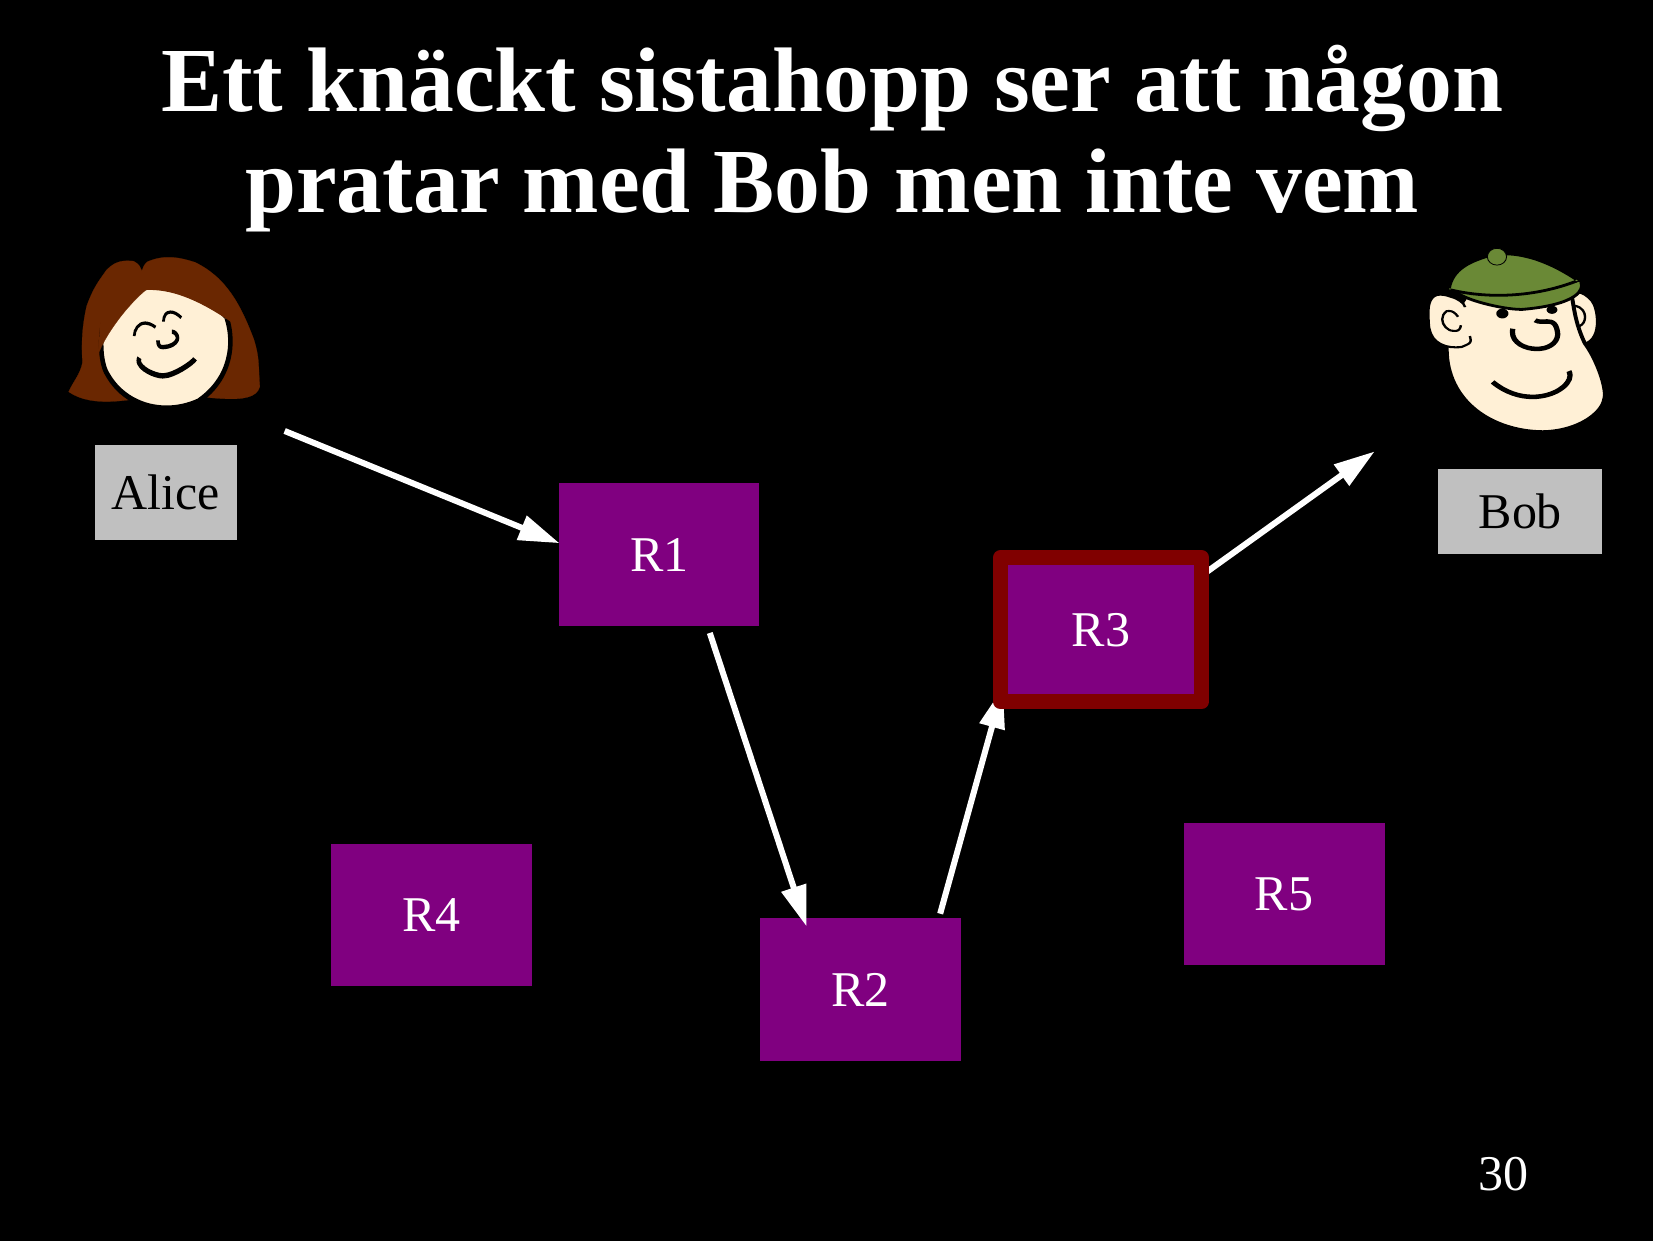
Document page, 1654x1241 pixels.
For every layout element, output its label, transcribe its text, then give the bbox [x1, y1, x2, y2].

text_box R1 [558, 482, 760, 627]
title Ett knäckt sistahopp ser att någon pratar med Bob men inte vem [92, 20, 1575, 243]
text_box R3 [1000, 557, 1202, 702]
picture [1426, 245, 1607, 434]
picture [68, 256, 261, 411]
text_box R5 [1183, 822, 1386, 966]
text_box Alice [94, 444, 238, 541]
text_box Bob [1437, 468, 1603, 555]
text_box R4 [330, 843, 533, 987]
text_box R2 [759, 917, 962, 1062]
